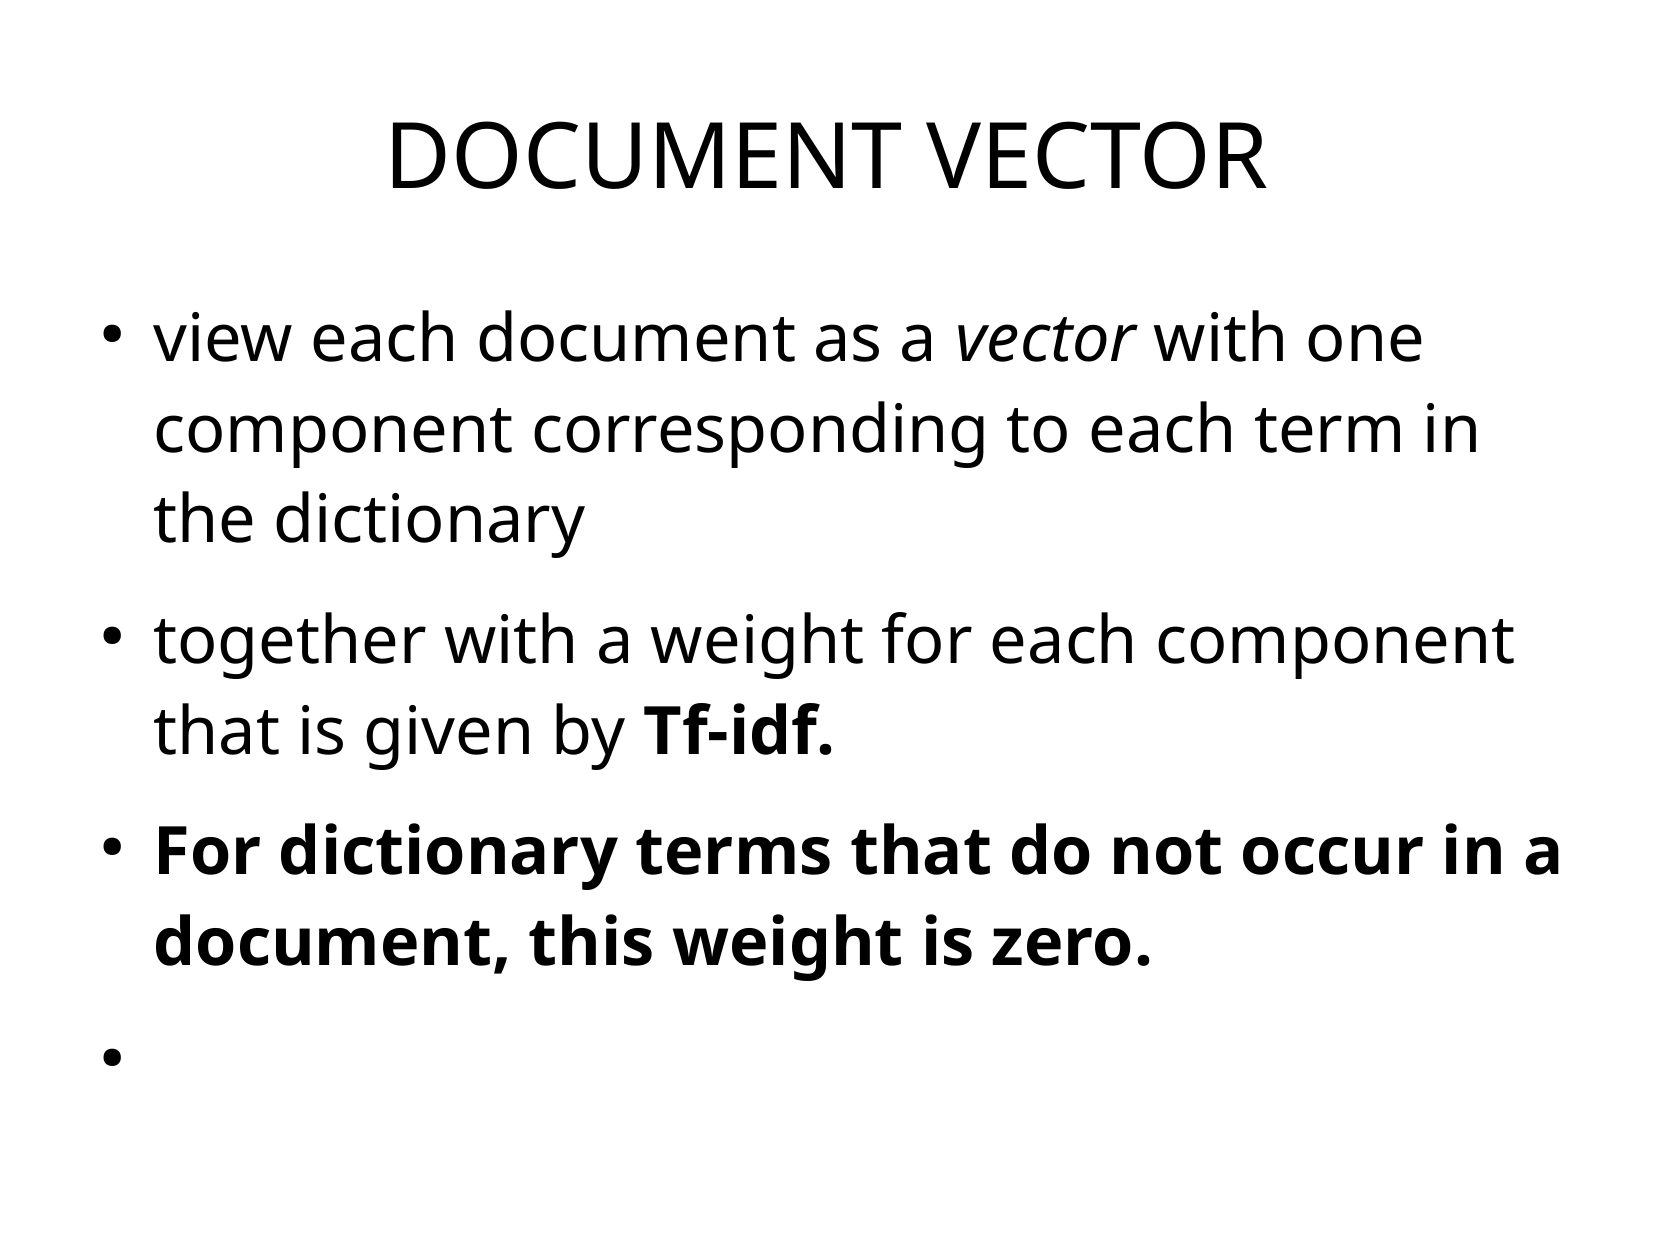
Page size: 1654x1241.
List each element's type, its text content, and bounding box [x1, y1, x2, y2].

title DOCUMENT VECTOR [82, 56, 1571, 250]
list view each document as a vector with one component corresponding to each term in the dictionary together with a weight for each component that is given by Tf-idf. For dictionary terms that do not occur in a document, this weight is zero. [82, 290, 1571, 1094]
